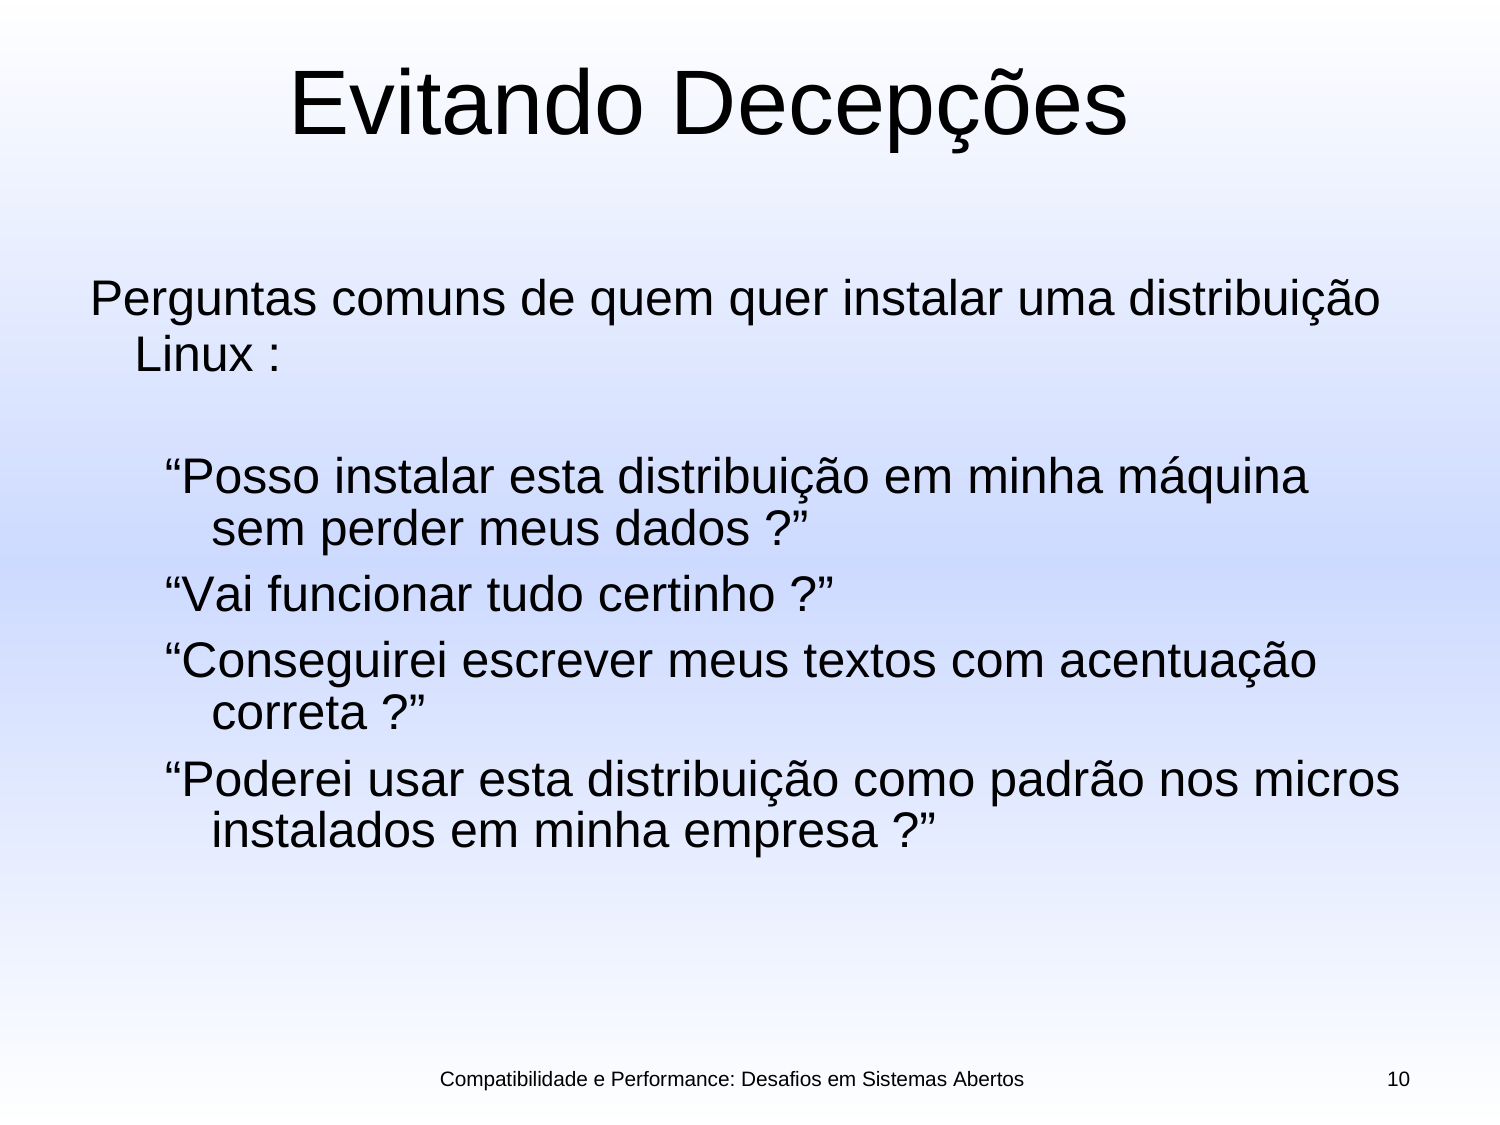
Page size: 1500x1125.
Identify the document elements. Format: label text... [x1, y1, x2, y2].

list Perguntas comuns de quem quer instalar uma distribuição Linux : “Posso instalar esta distribuição em minha máquina sem perder meus dados ?” “Vai funcionar tudo certinho ?” “Conseguirei escrever meus textos com acentuação correta ?” “Poderei usar esta distribuição como padrão nos micros instalados em minha empresa ?” [75, 262, 1426, 1006]
title Evitando Decepções [15, 0, 1481, 221]
